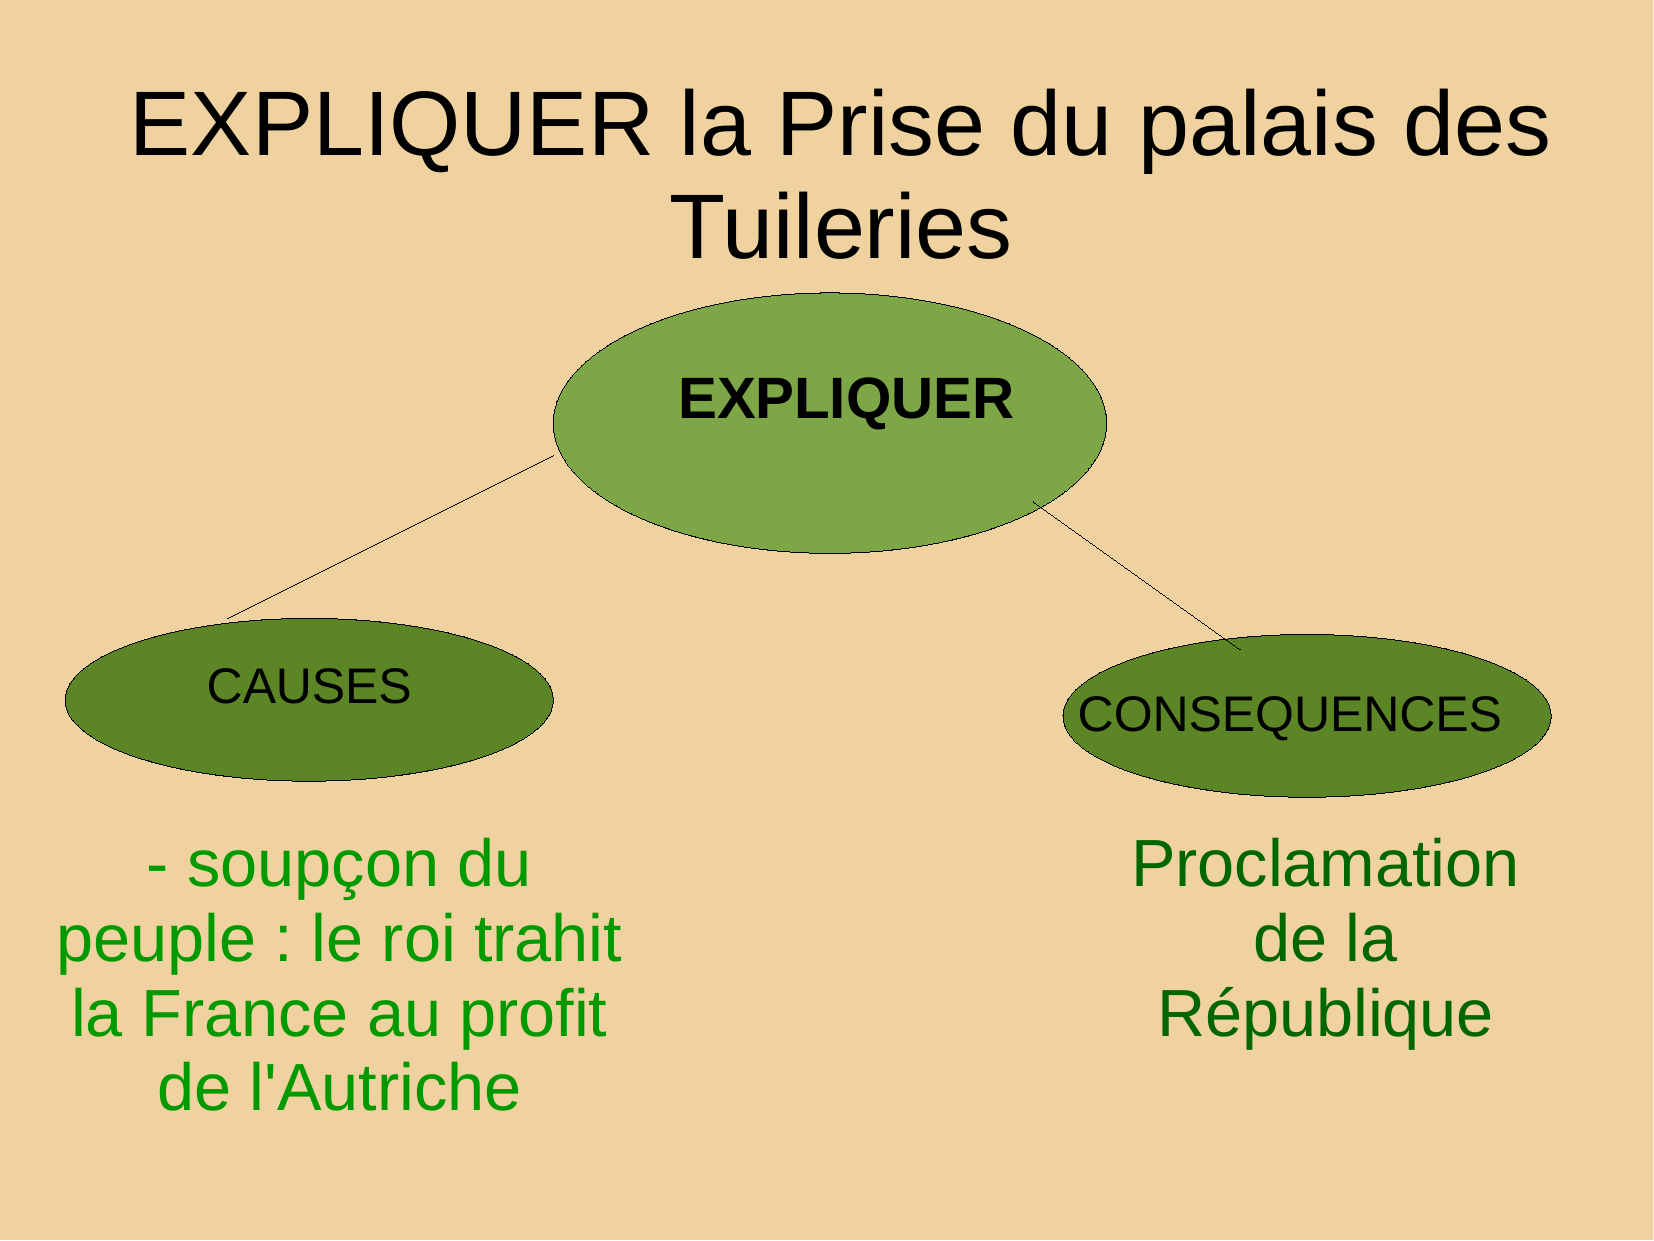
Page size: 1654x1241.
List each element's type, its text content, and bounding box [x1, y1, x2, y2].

text_box [65, 618, 554, 782]
text_box Proclamation de la République [1115, 818, 1536, 1058]
text_box CONSEQUENCES [1062, 679, 1584, 795]
text_box - soupçon du peuple : le roi trahit la France au profit de l'Autriche [29, 818, 650, 1133]
text_box CAUSES [130, 650, 489, 734]
text_box [1089, 634, 1525, 679]
text_box EXPLIQUER la Prise du palais des Tuileries [29, 65, 1654, 286]
text_box [553, 292, 1074, 554]
text_box [1075, 362, 1107, 484]
text_box EXPLIQUER [618, 357, 1075, 485]
